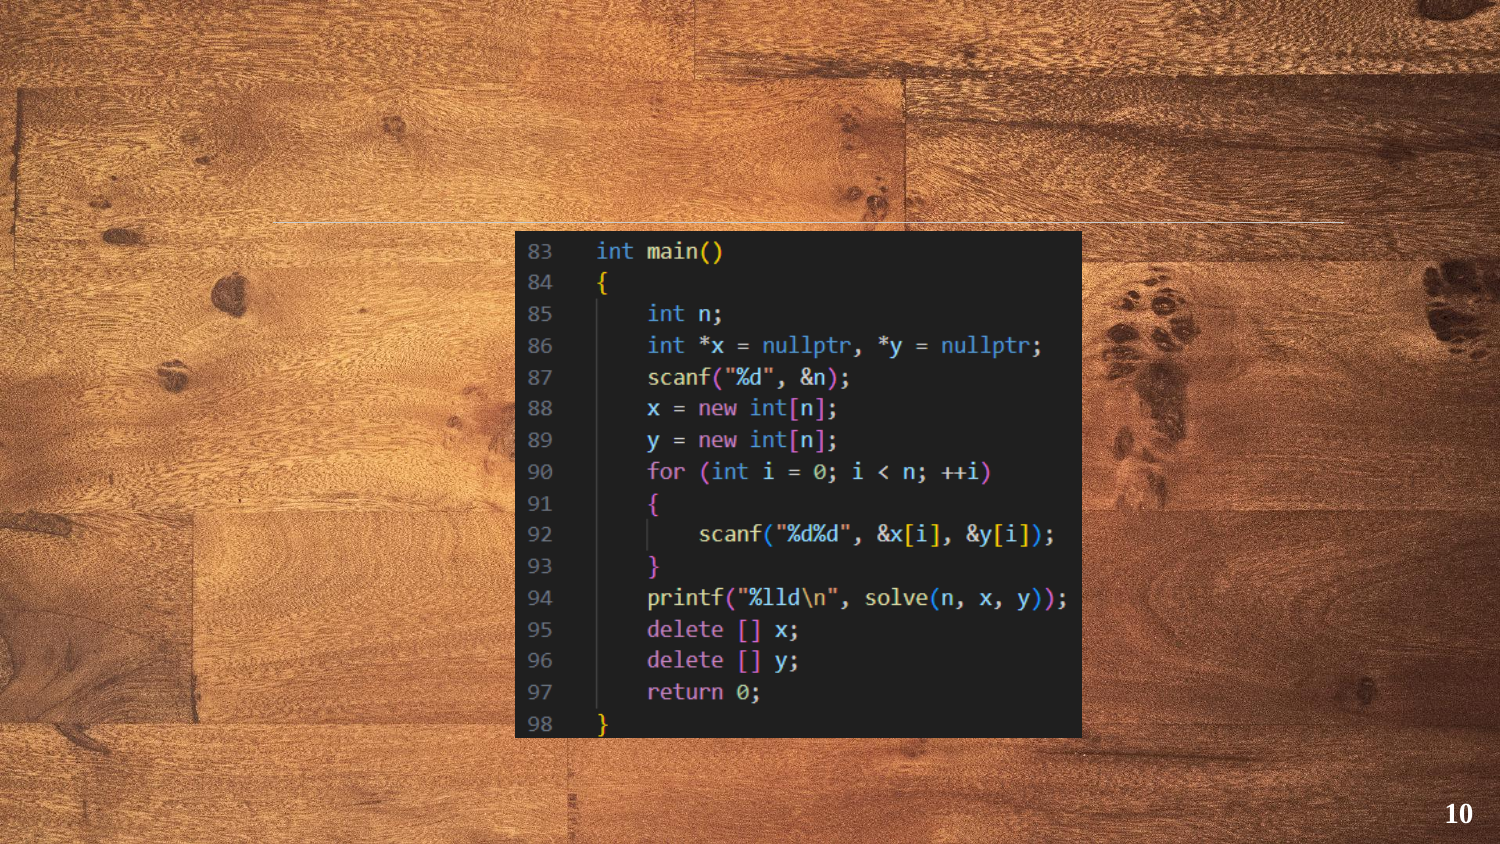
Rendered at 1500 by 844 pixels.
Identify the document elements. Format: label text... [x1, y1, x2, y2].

title 範例程式 [255, 117, 1341, 233]
picture [515, 231, 1082, 738]
slide_number 10 [1429, 779, 1500, 844]
